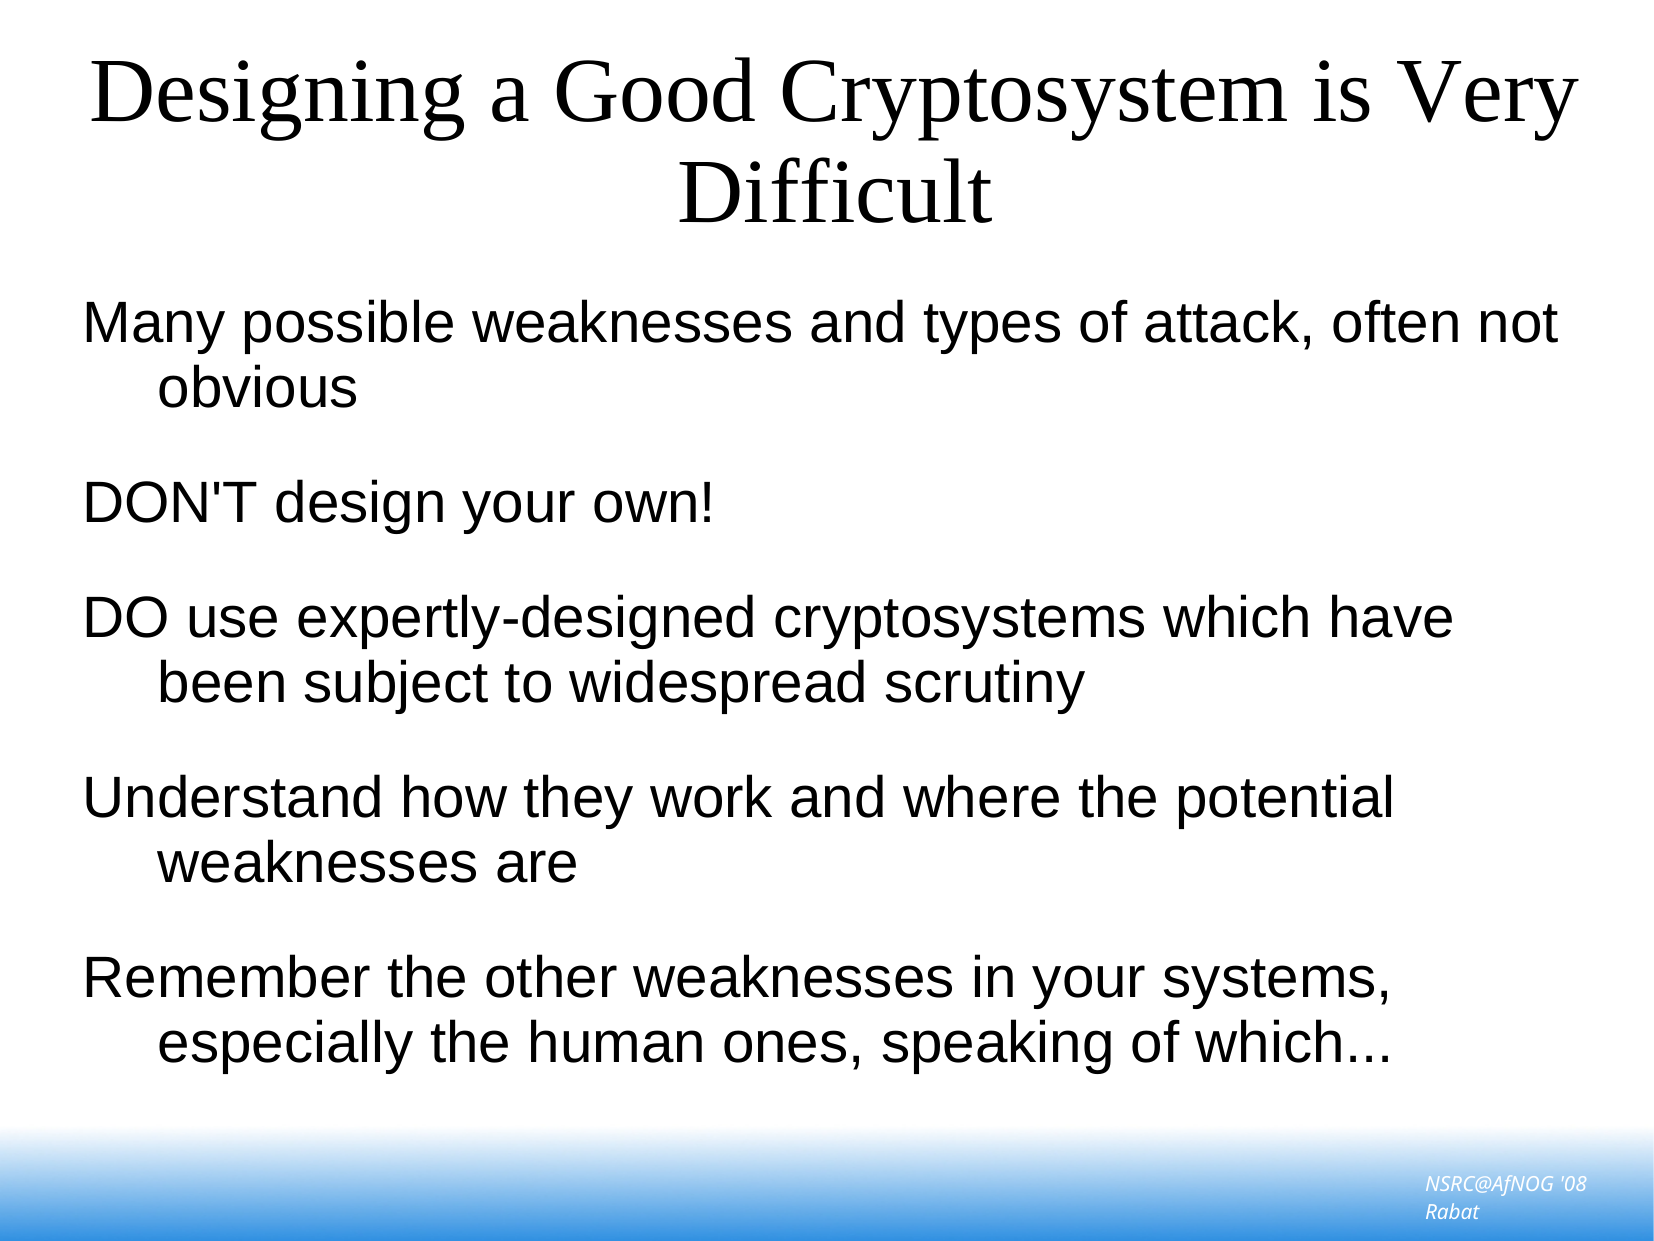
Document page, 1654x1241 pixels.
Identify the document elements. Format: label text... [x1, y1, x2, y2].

picture [0, 1124, 1654, 1241]
list Many possible weaknesses and types of attack, often not obvious DON'T design your own! DO use expertly-designed cryptosystems which have been subject to widespread scrutiny Understand how they work and where the potential weaknesses are Remember the other weaknesses in your systems, especially the human ones, speaking of which... [82, 290, 1571, 1174]
title Designing a Good Cryptosystem is Very Difficult [84, 39, 1587, 271]
